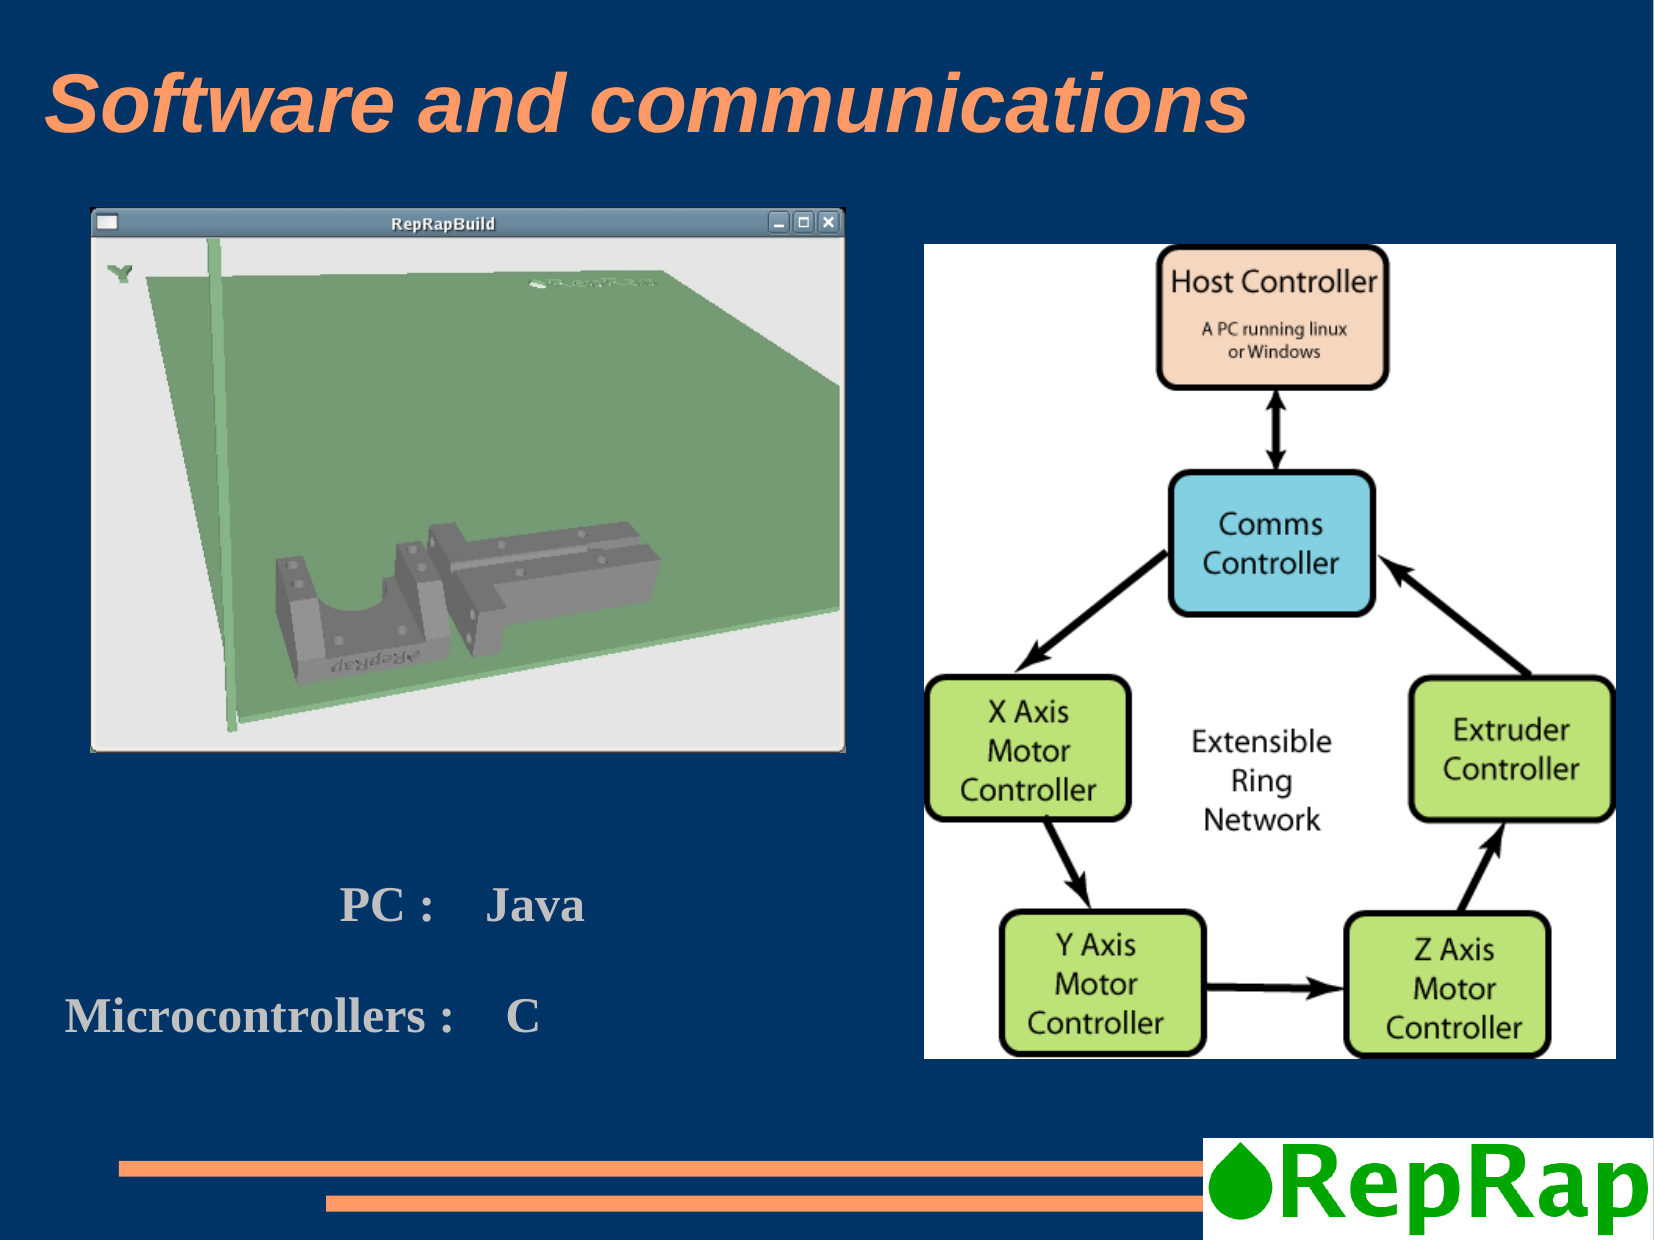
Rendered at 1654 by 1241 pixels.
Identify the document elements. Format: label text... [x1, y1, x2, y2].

picture [90, 207, 846, 753]
picture [924, 244, 1616, 1059]
picture [1203, 1138, 1654, 1241]
title Software and communications [44, 0, 1574, 208]
text_box PC : Java Microcontrollers : C [64, 877, 684, 1201]
